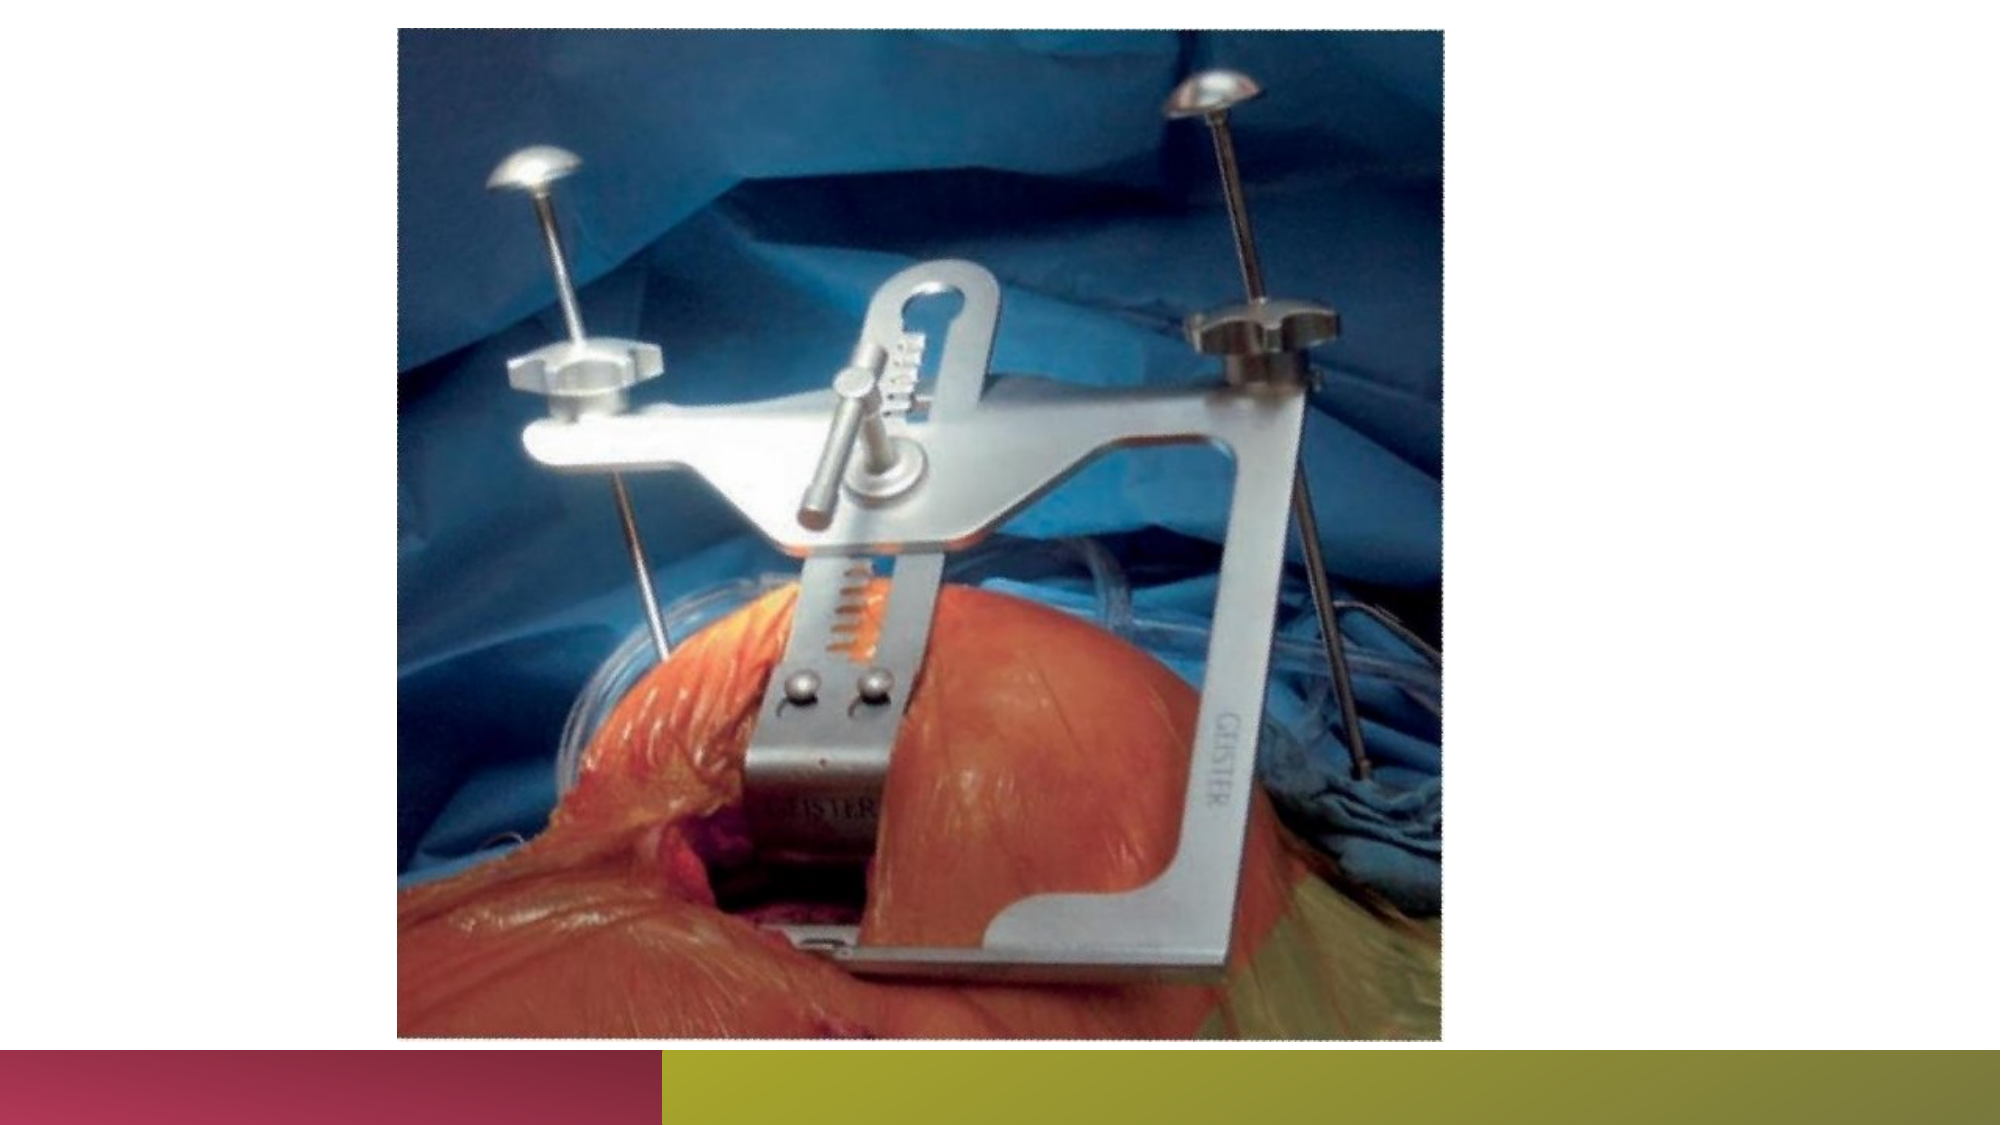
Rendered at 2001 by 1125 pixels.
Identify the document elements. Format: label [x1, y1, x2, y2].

picture [397, 28, 1445, 1042]
